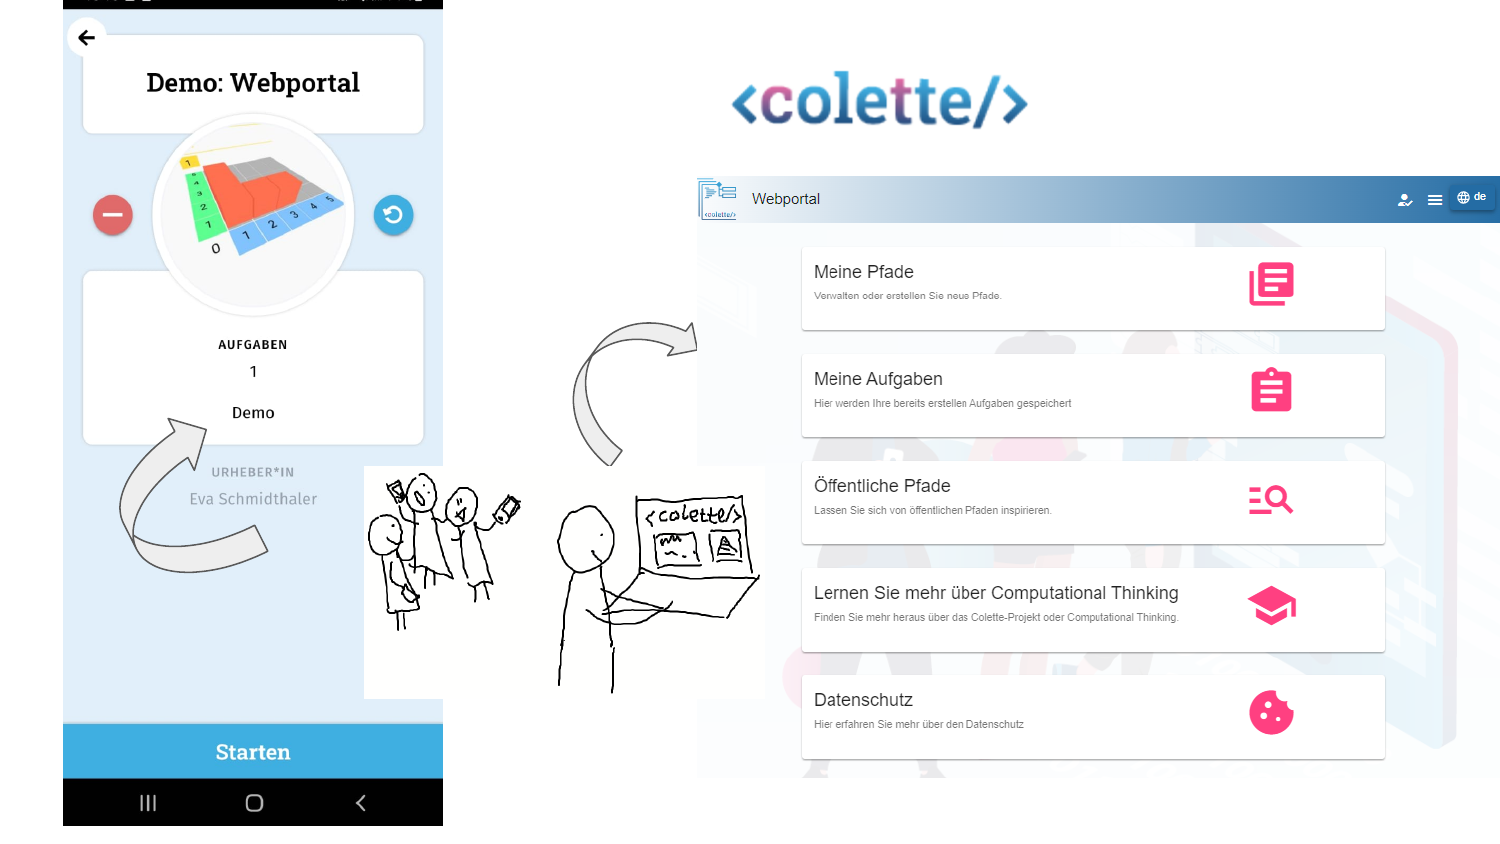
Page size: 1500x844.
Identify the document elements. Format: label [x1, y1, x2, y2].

picture [63, 0, 1500, 826]
text_box [119, 418, 268, 573]
text_box [573, 322, 697, 466]
picture [685, 35, 1076, 166]
